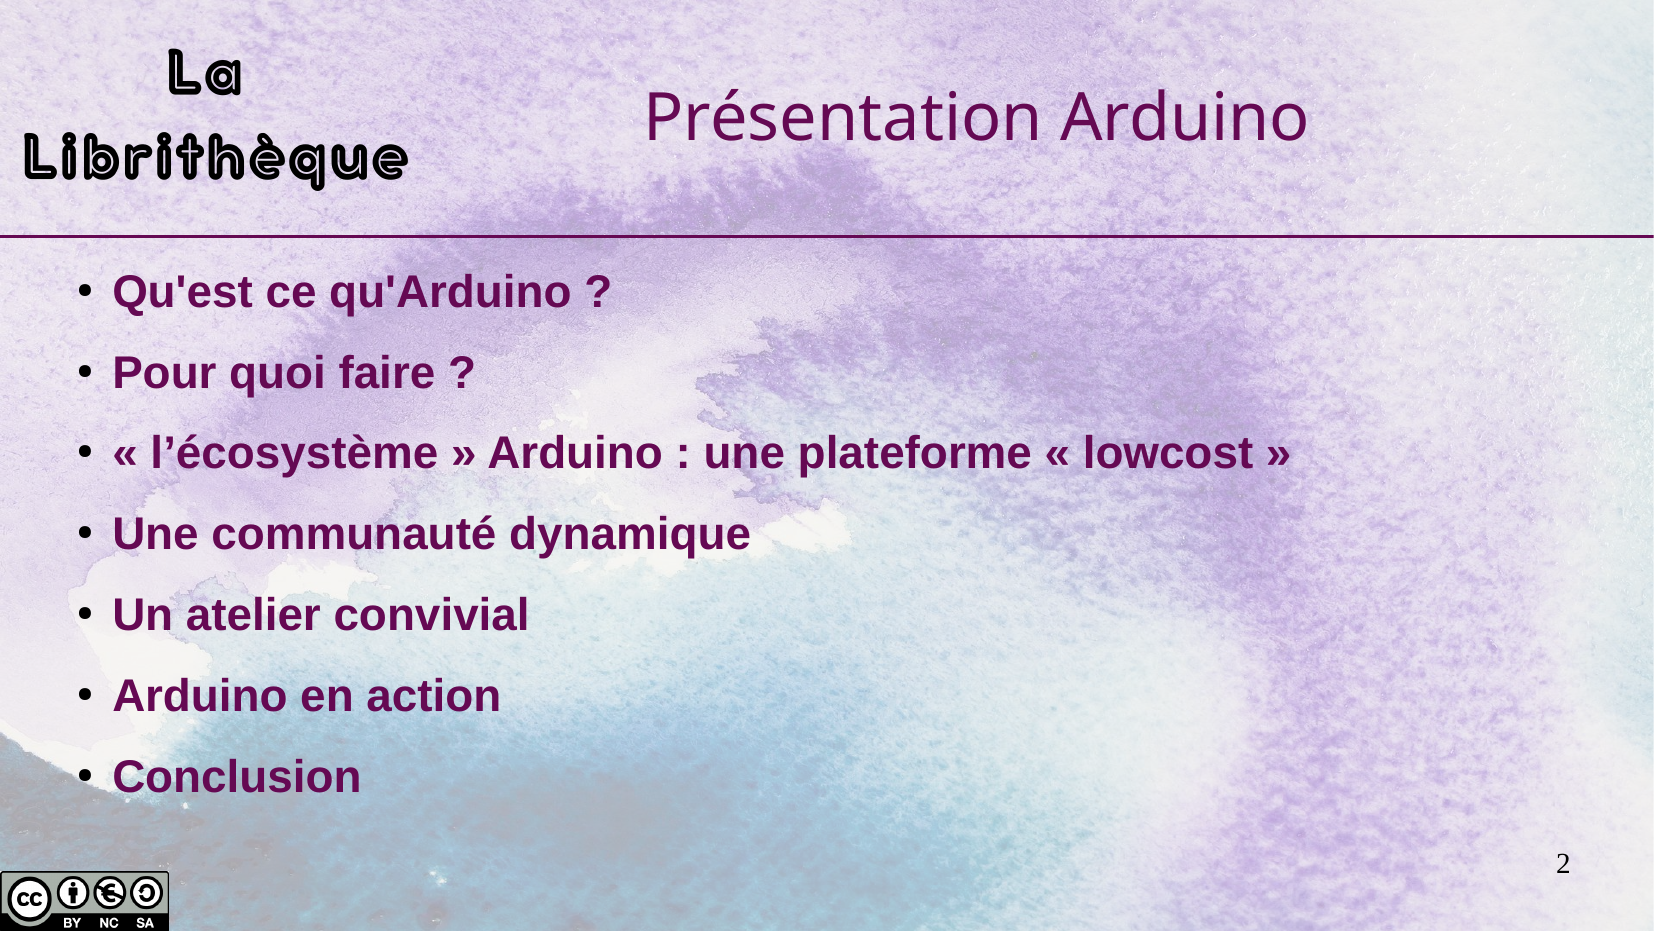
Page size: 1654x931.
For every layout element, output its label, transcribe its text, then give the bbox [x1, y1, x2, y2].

picture [0, 871, 169, 931]
title Présentation Arduino [383, 37, 1571, 193]
list Qu'est ce qu'Arduino ? Pour quoi faire ? « l’écosystème » Arduino : une plateforme « lowcost » Une communauté dynamique Un atelier convivial Arduino en action Conclusion [76, 265, 1565, 827]
picture [4, 46, 383, 193]
